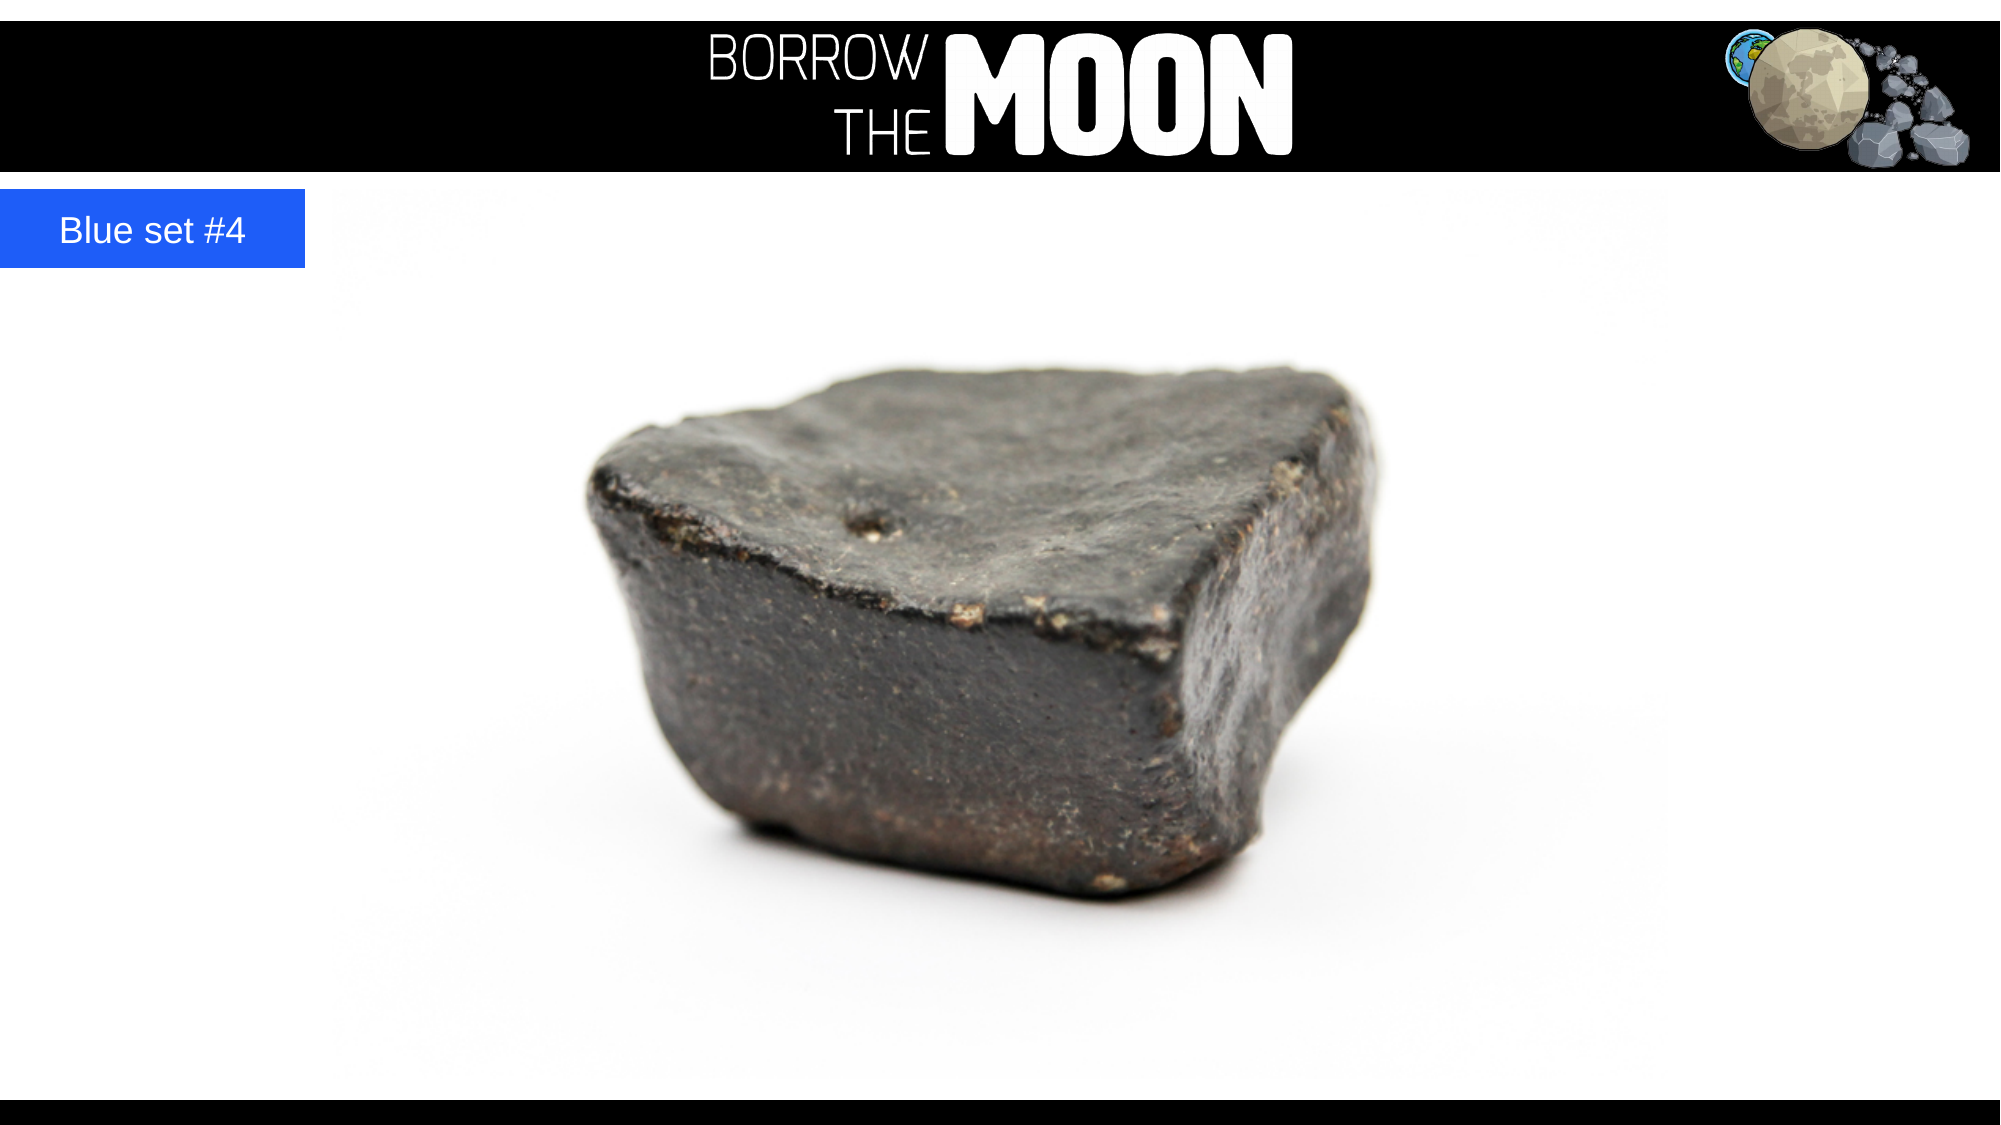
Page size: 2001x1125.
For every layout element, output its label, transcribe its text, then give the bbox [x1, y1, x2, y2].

text_box Blue set #4 [0, 189, 305, 268]
picture [332, 189, 1668, 1079]
